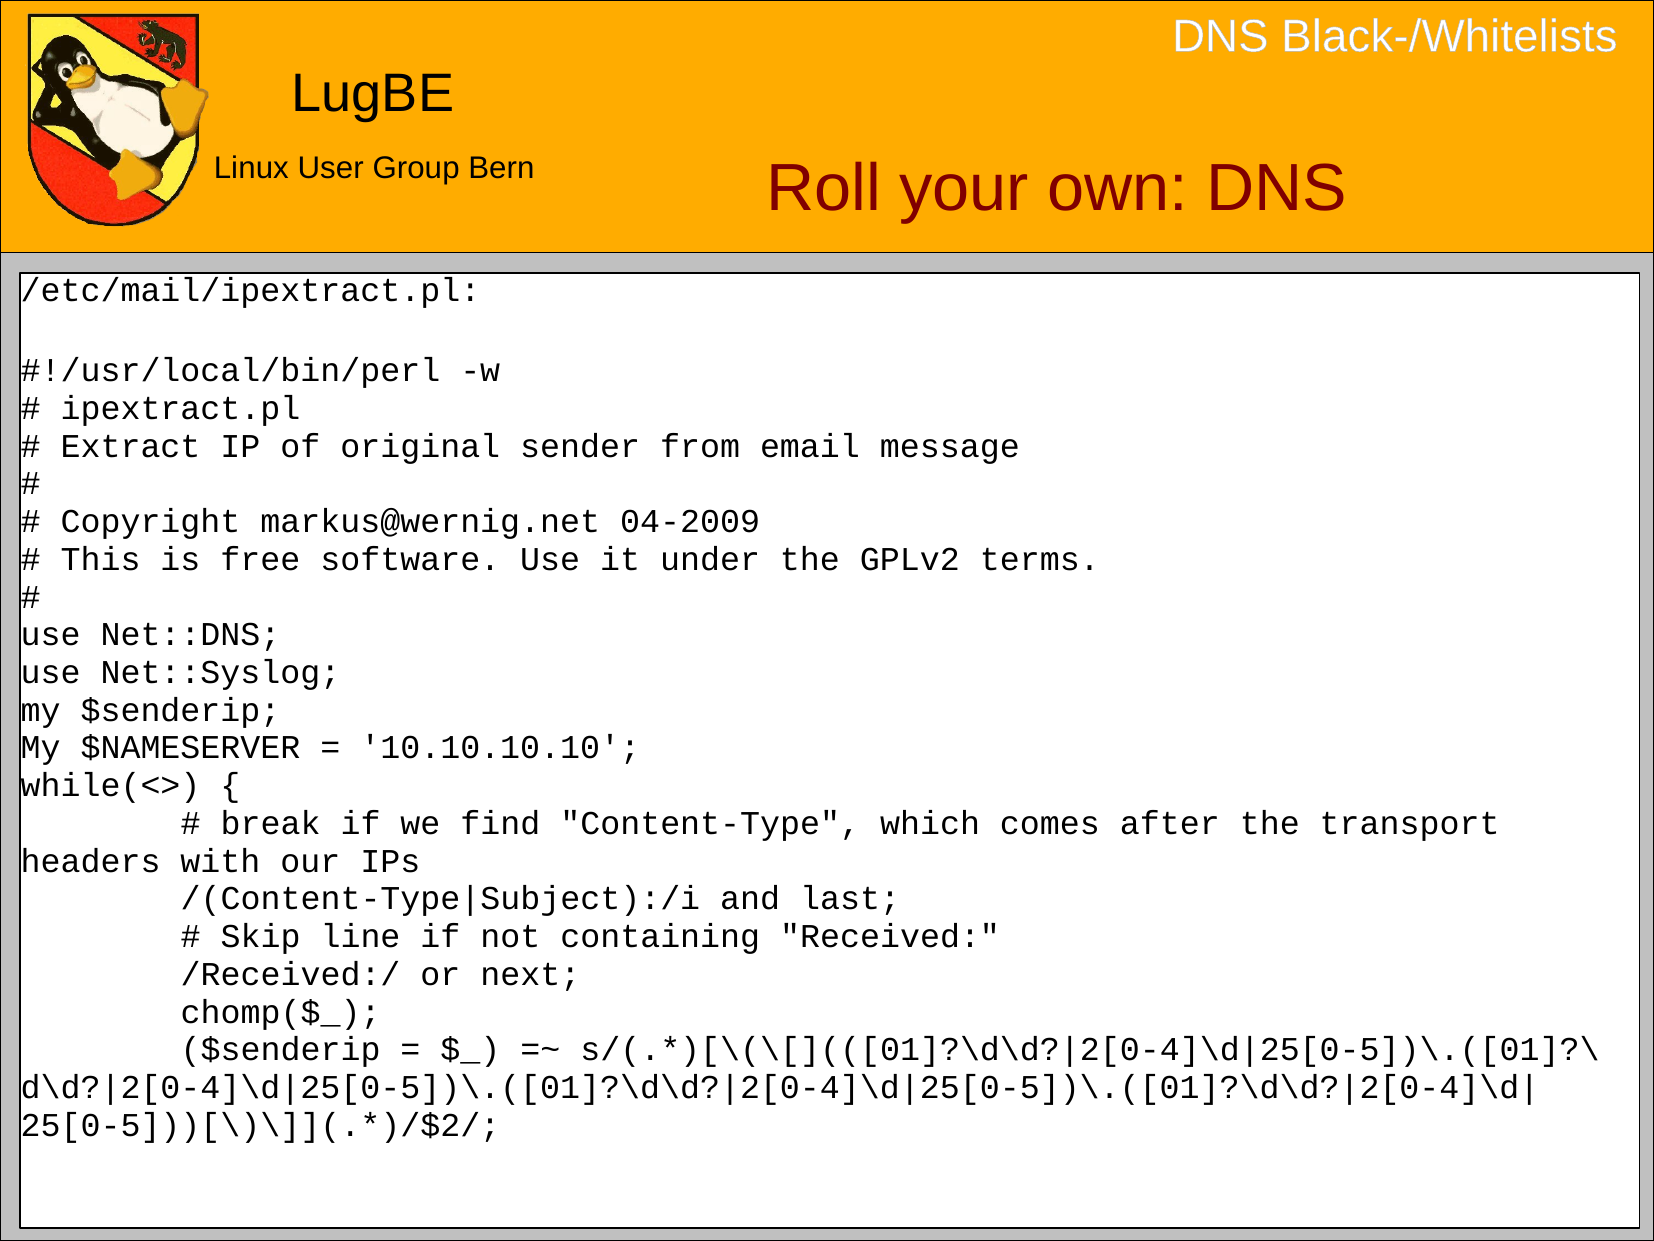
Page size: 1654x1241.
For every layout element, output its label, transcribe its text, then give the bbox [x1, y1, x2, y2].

text_box Roll your own: DNS [766, 150, 1408, 225]
text_box /etc/mail/ipextract.pl: #!/usr/local/bin/perl -w # ipextract.pl # Extract IP of original sender from email message # # Copyright markus@wernig.net 04-2009 # This is free software. Use it under the GPLv2 terms. # use Net::DNS; use Net::Syslog; my $senderip; My $NAMESERVER = '10.10.10.10'; while(<>) { # break if we find "Content-Type", which comes after the transport headers with our IPs /(Content-Type|Subject):/i and last; # Skip line if not containing "Received:" /Received:/ or next; chomp($_); ($senderip = $_) =~ s/(.*)[\(\[](([01]?\d\d?|2[0-4]\d|25[0-5])\.([01]?\d\d?|2[0-4]\d|25[0-5])\.([01]?\d\d?|2[0-4]\d|25[0-5])\.([01]?\d\d?|2[0-4]\d|25[0-5]))[\)\]](.*)/$2/; [19, 272, 1640, 1229]
